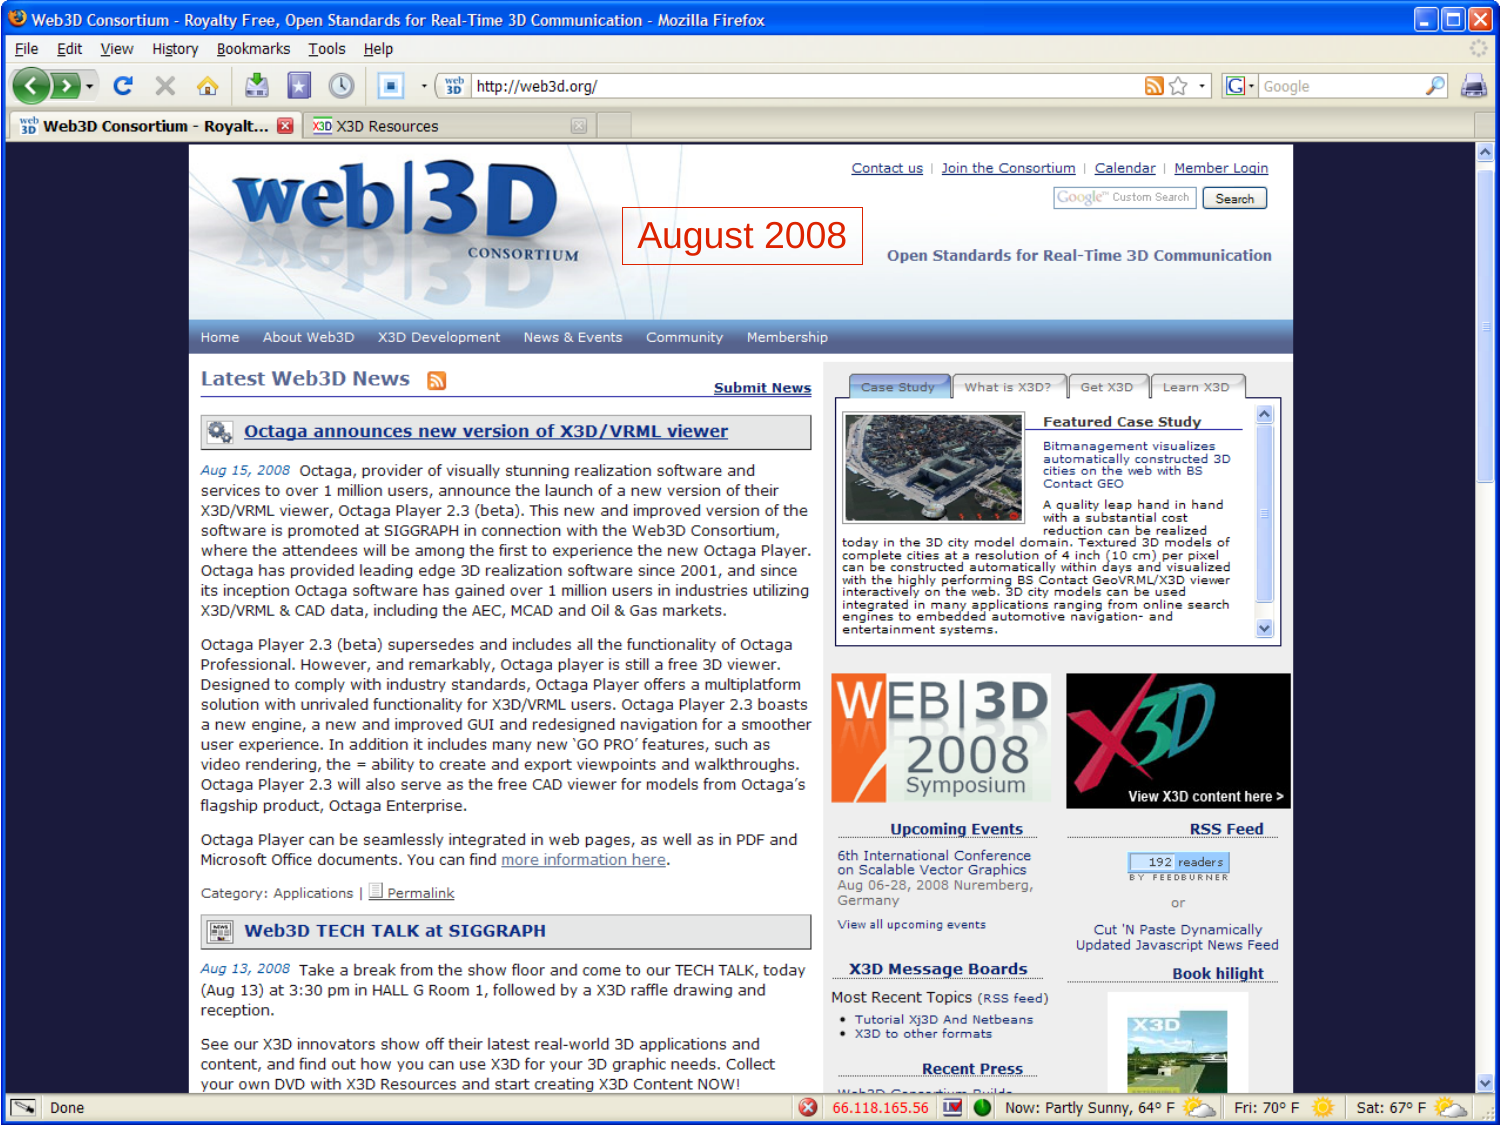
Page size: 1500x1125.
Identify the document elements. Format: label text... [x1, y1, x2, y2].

picture [1, 0, 1500, 1125]
text_box August 2008 [622, 207, 863, 265]
